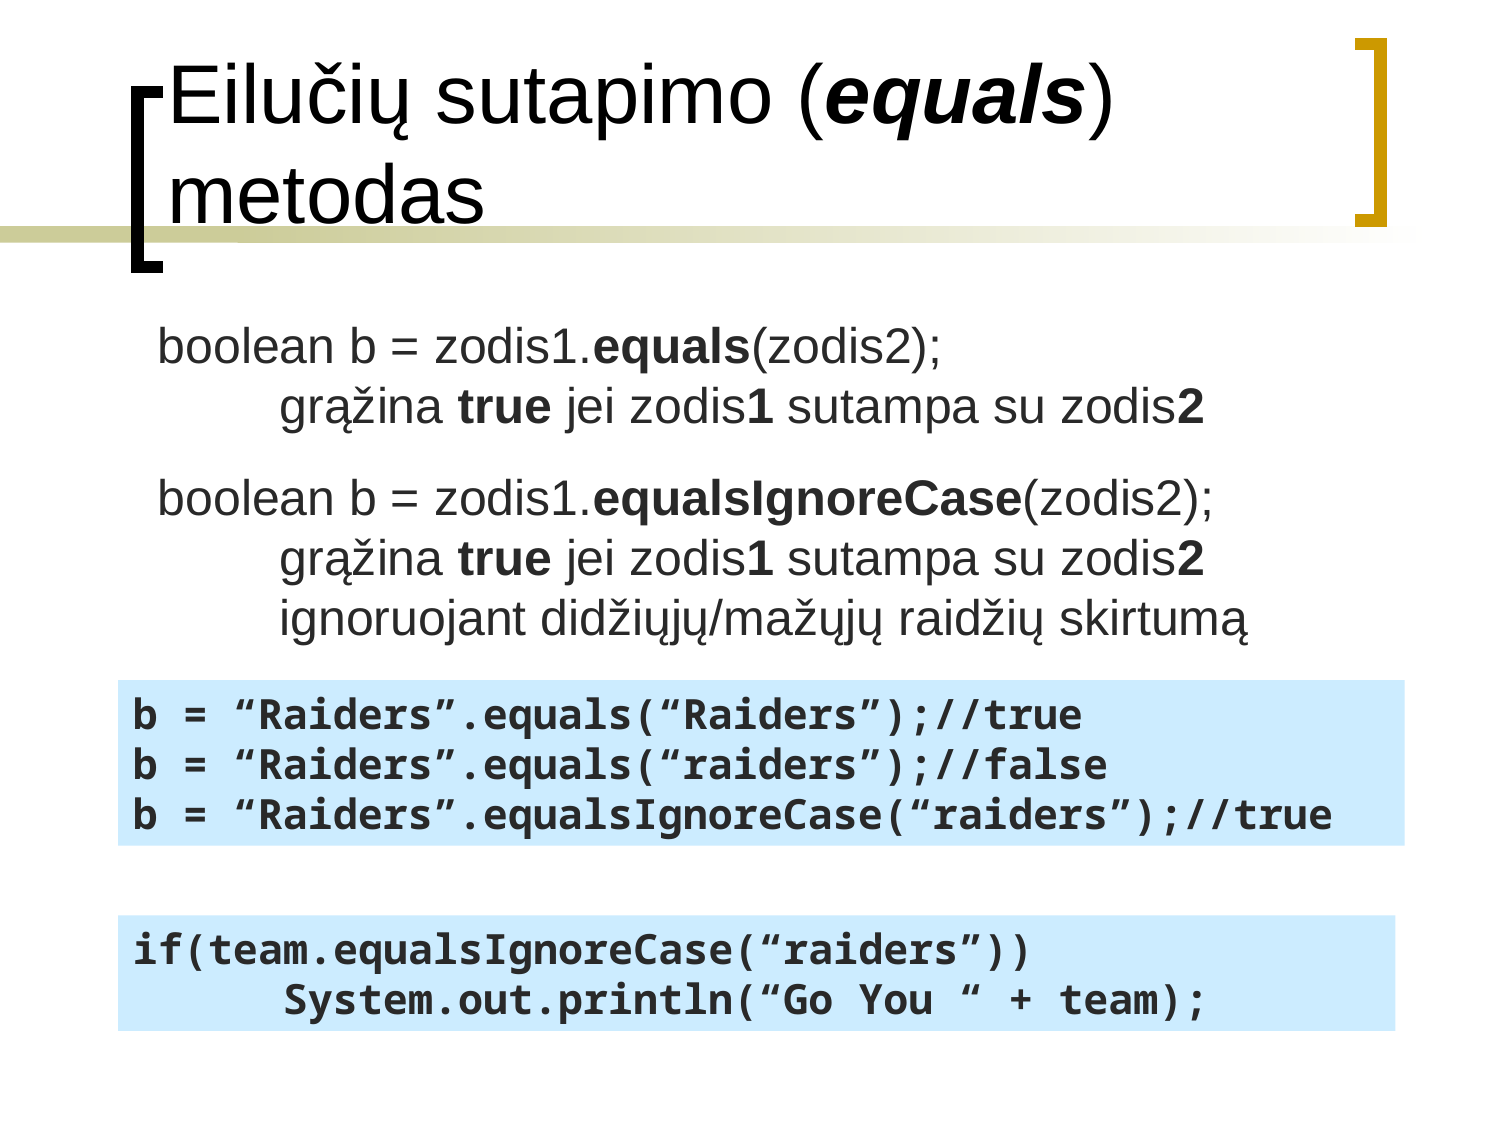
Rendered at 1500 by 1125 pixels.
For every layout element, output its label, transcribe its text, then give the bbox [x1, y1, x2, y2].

list boolean b = zodis1.equals(zodis2); grąžina true jei zodis1 sutampa su zodis2 boolean b = zodis1.equalsIgnoreCase(zodis2); grąžina true jei zodis1 sutampa su zodis2 ignoruojant didžiųjų/mažųjų raidžių skirtumą [143, 306, 1401, 680]
title Eilučių sutapimo (equals) metodas [152, 15, 1328, 248]
text_box if(team.equalsIgnoreCase(“raiders”)) System.out.println(“Go You “ + team); [118, 915, 1396, 1031]
list boolean b = zodis1.equals(zodis2); grąžina true jei zodis1 sutampa su zodis2 boolean b = zodis1.equalsIgnoreCase(zodis2); grąžina true jei zodis1 sutampa su zodis2 ignoruojant didžiųjų/mažųjų raidžių skirtumą [143, 846, 1401, 1011]
text_box b = “Raiders”.equals(“Raiders”);//true b = “Raiders”.equals(“raiders”);//false b = “Raiders”.equalsIgnoreCase(“raiders”);//true [118, 680, 1405, 846]
